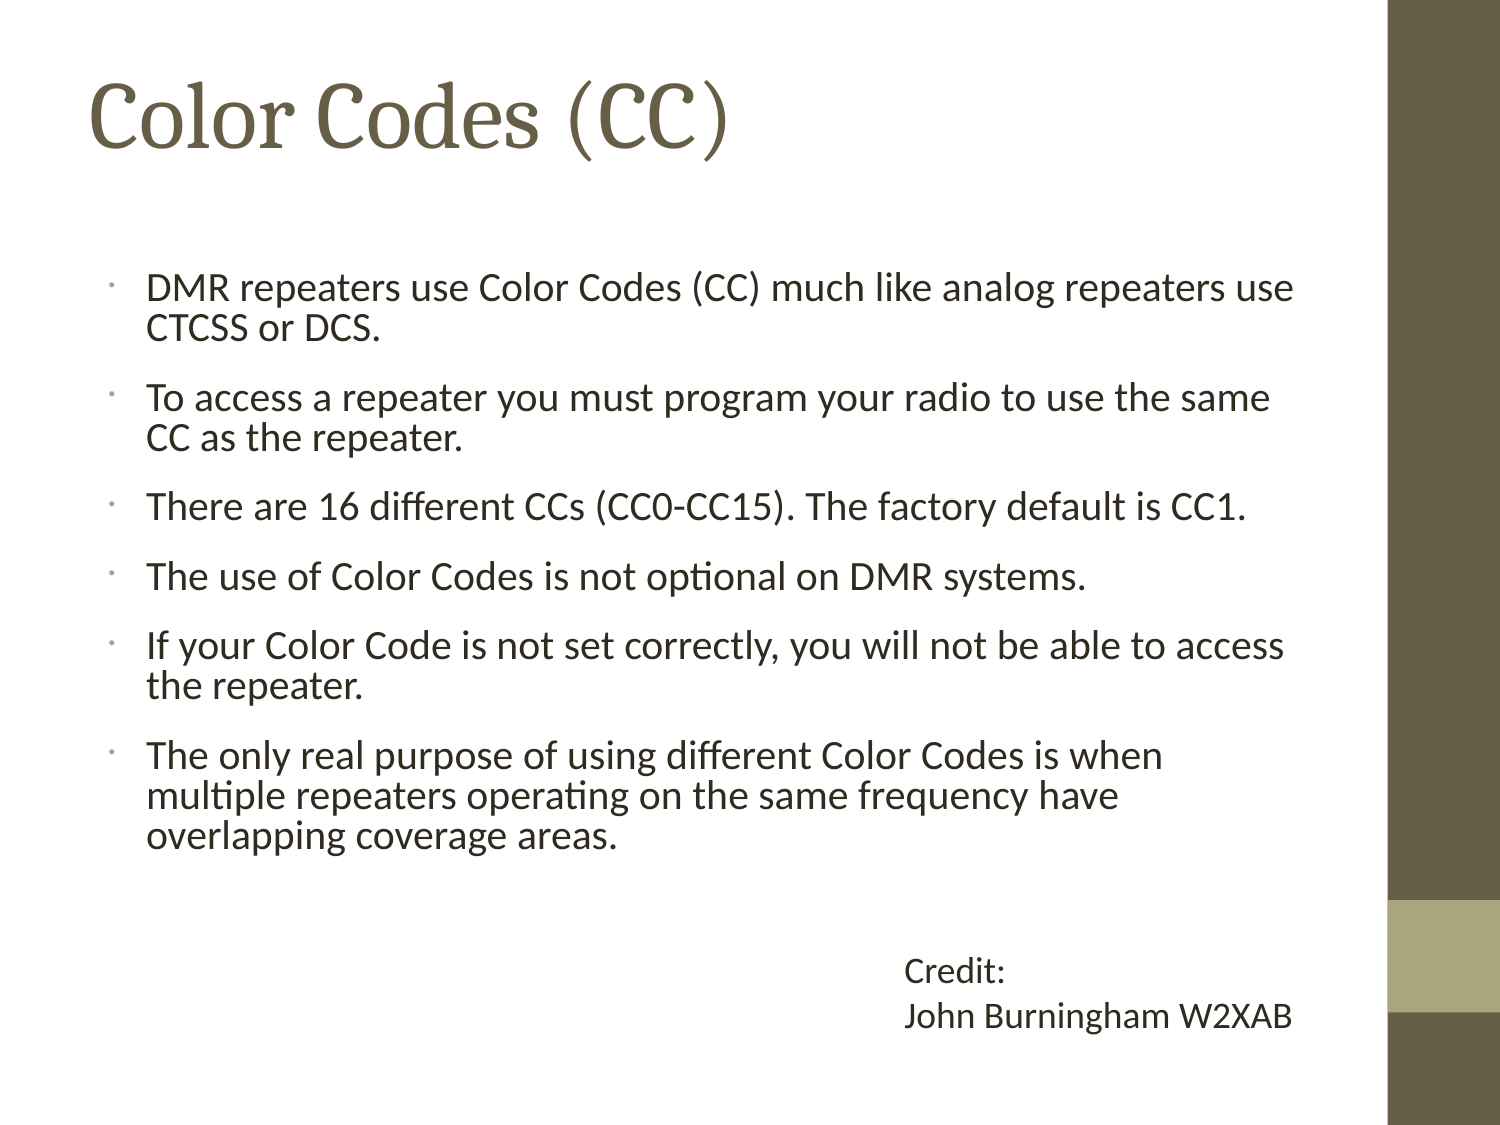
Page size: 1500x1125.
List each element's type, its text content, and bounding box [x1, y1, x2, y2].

text_box Credit: John Burningham W2XAB [889, 938, 1309, 1044]
title Color Codes (CC) [75, 45, 1325, 233]
list DMR repeaters use Color Codes (CC) much like analog repeaters use CTCSS or DCS. To access a repeater you must program your radio to use the same CC as the repeater. There are 16 different CCs (CC0-CC15). The factory default is CC1. The use of Color Codes is not optional on DMR systems. If your Color Code is not set correctly, you will not be able to access the repeater. The only real purpose of using different Color Codes is when multiple repeaters operating on the same frequency have overlapping coverage areas. [75, 262, 1325, 1050]
